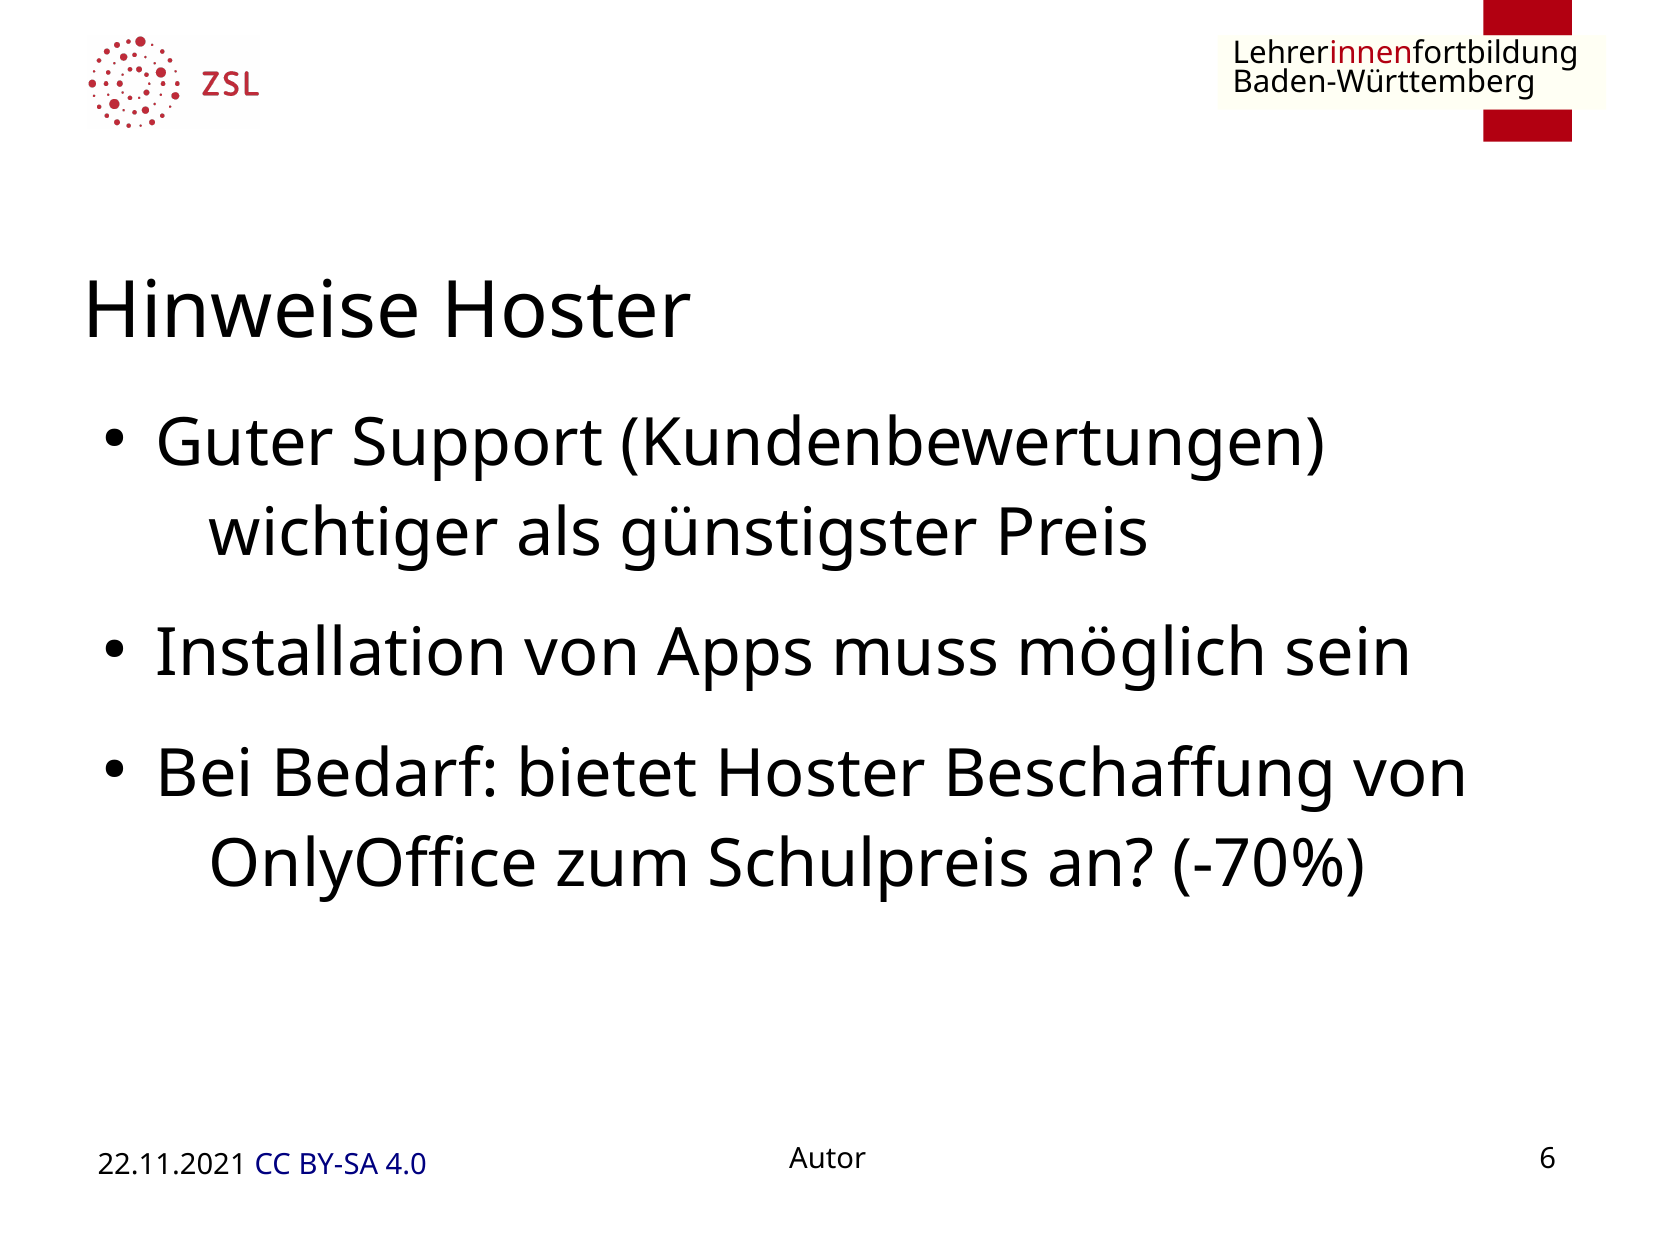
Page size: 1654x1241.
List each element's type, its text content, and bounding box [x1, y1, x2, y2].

title Hinweise Hoster [82, 260, 1571, 353]
picture [87, 35, 260, 129]
list Guter Support (Kundenbewertungen) wichtiger als günstigster Preis Installation von Apps muss möglich sein Bei Bedarf: bietet Hoster Beschaffung von OnlyOffice zum Schulpreis an? (-70%) [82, 393, 1571, 1051]
